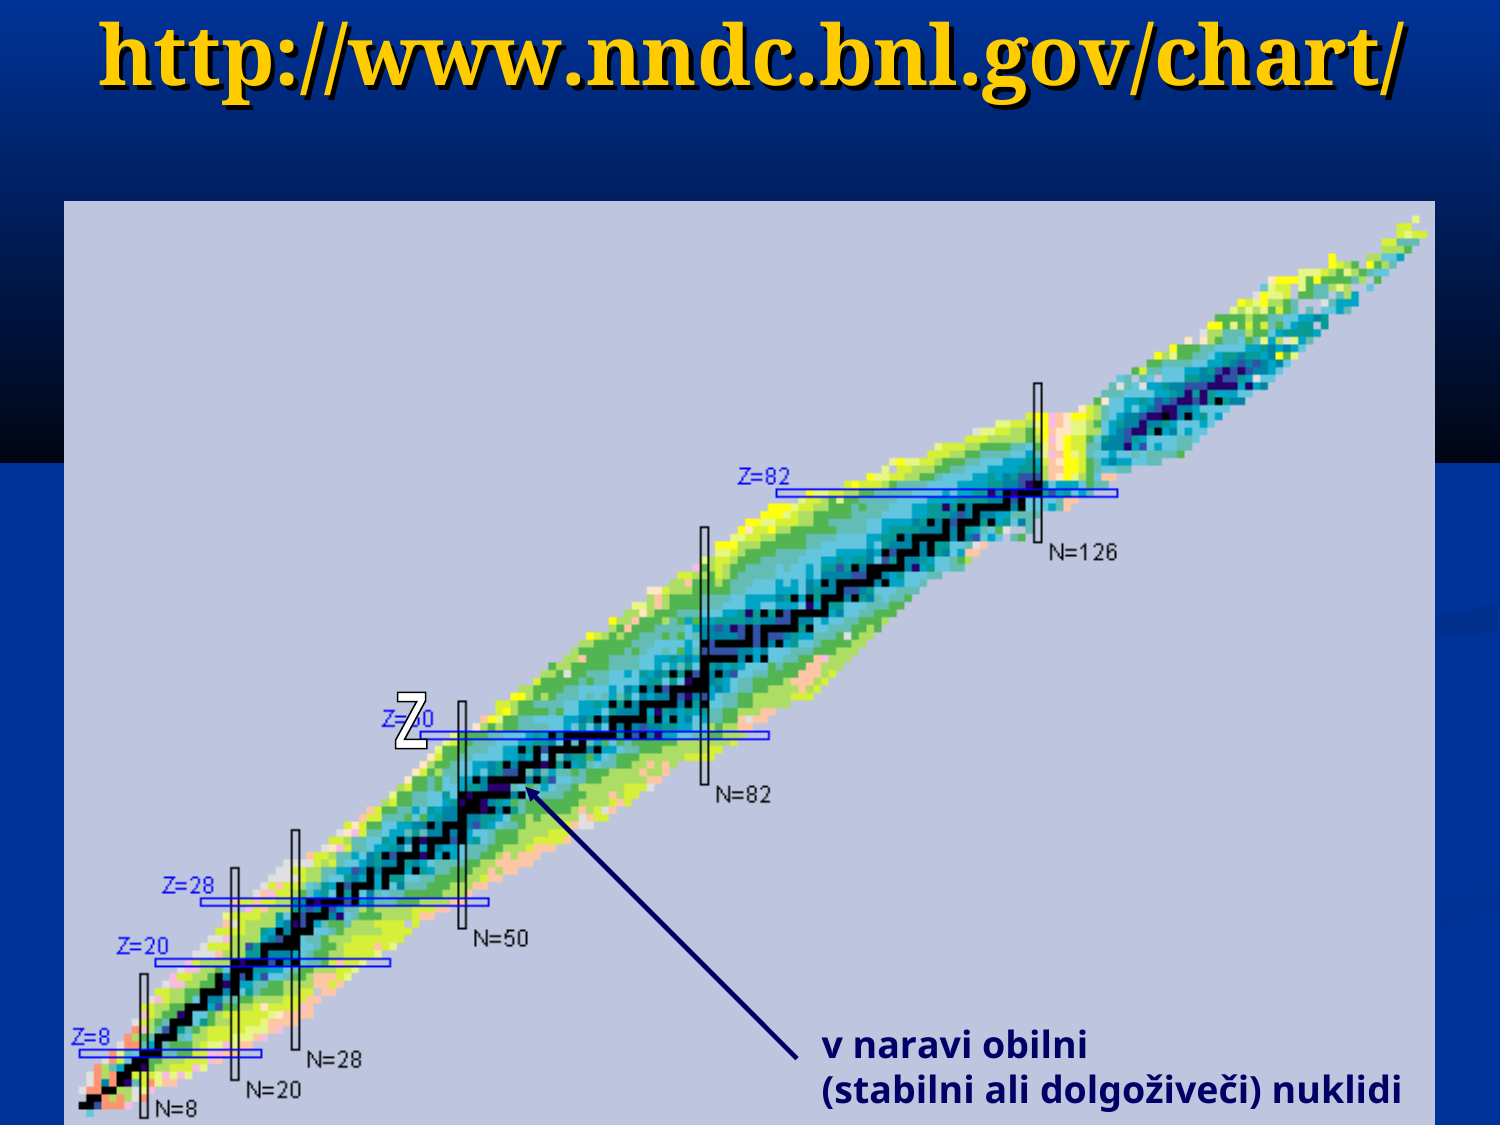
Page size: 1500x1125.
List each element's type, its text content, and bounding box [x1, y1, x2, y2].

title http://www.nndc.bnl.gov/chart/ [76, 0, 1427, 201]
text_box [64, 201, 1435, 1125]
text_box v naravi obilni (stabilni ali dolgoživeči) nuklidi [806, 1013, 1419, 1120]
text_box Z [395, 692, 427, 749]
